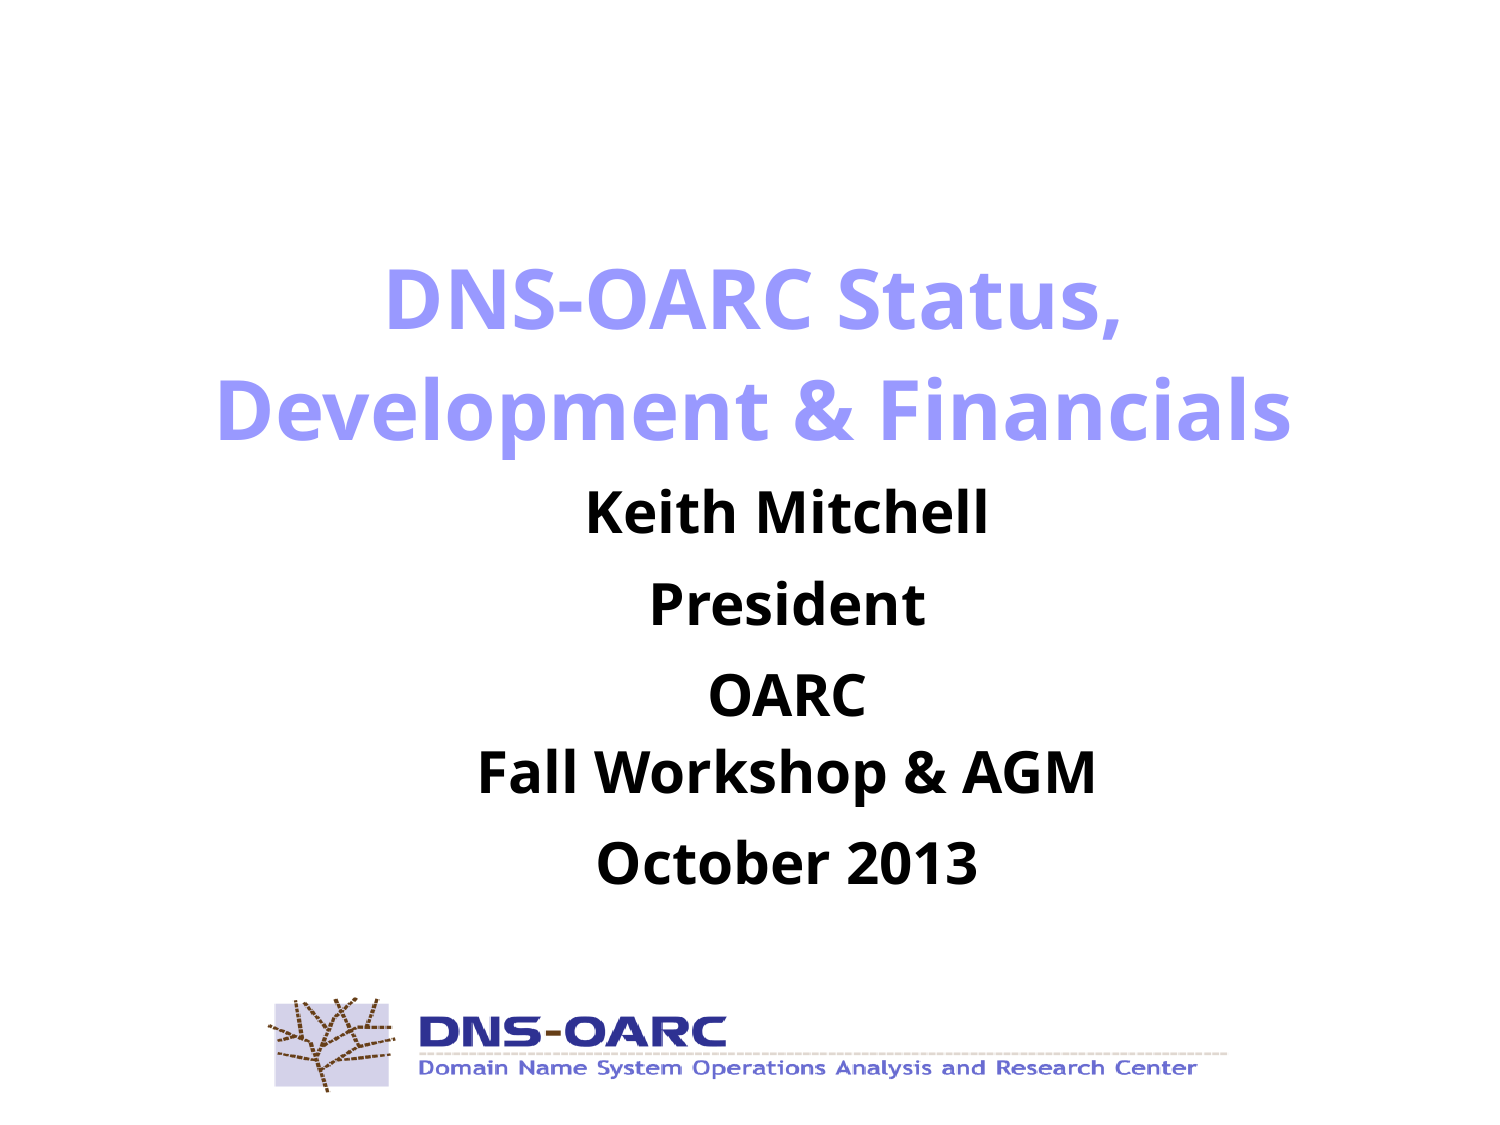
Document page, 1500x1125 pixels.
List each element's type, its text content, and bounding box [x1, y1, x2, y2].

title DNS-OARC Status, Development & Financials [116, 256, 1392, 448]
picture [214, 991, 1259, 1099]
subtitle Keith Mitchell President OARC Fall Workshop & AGM October 2013 [225, 487, 1276, 885]
